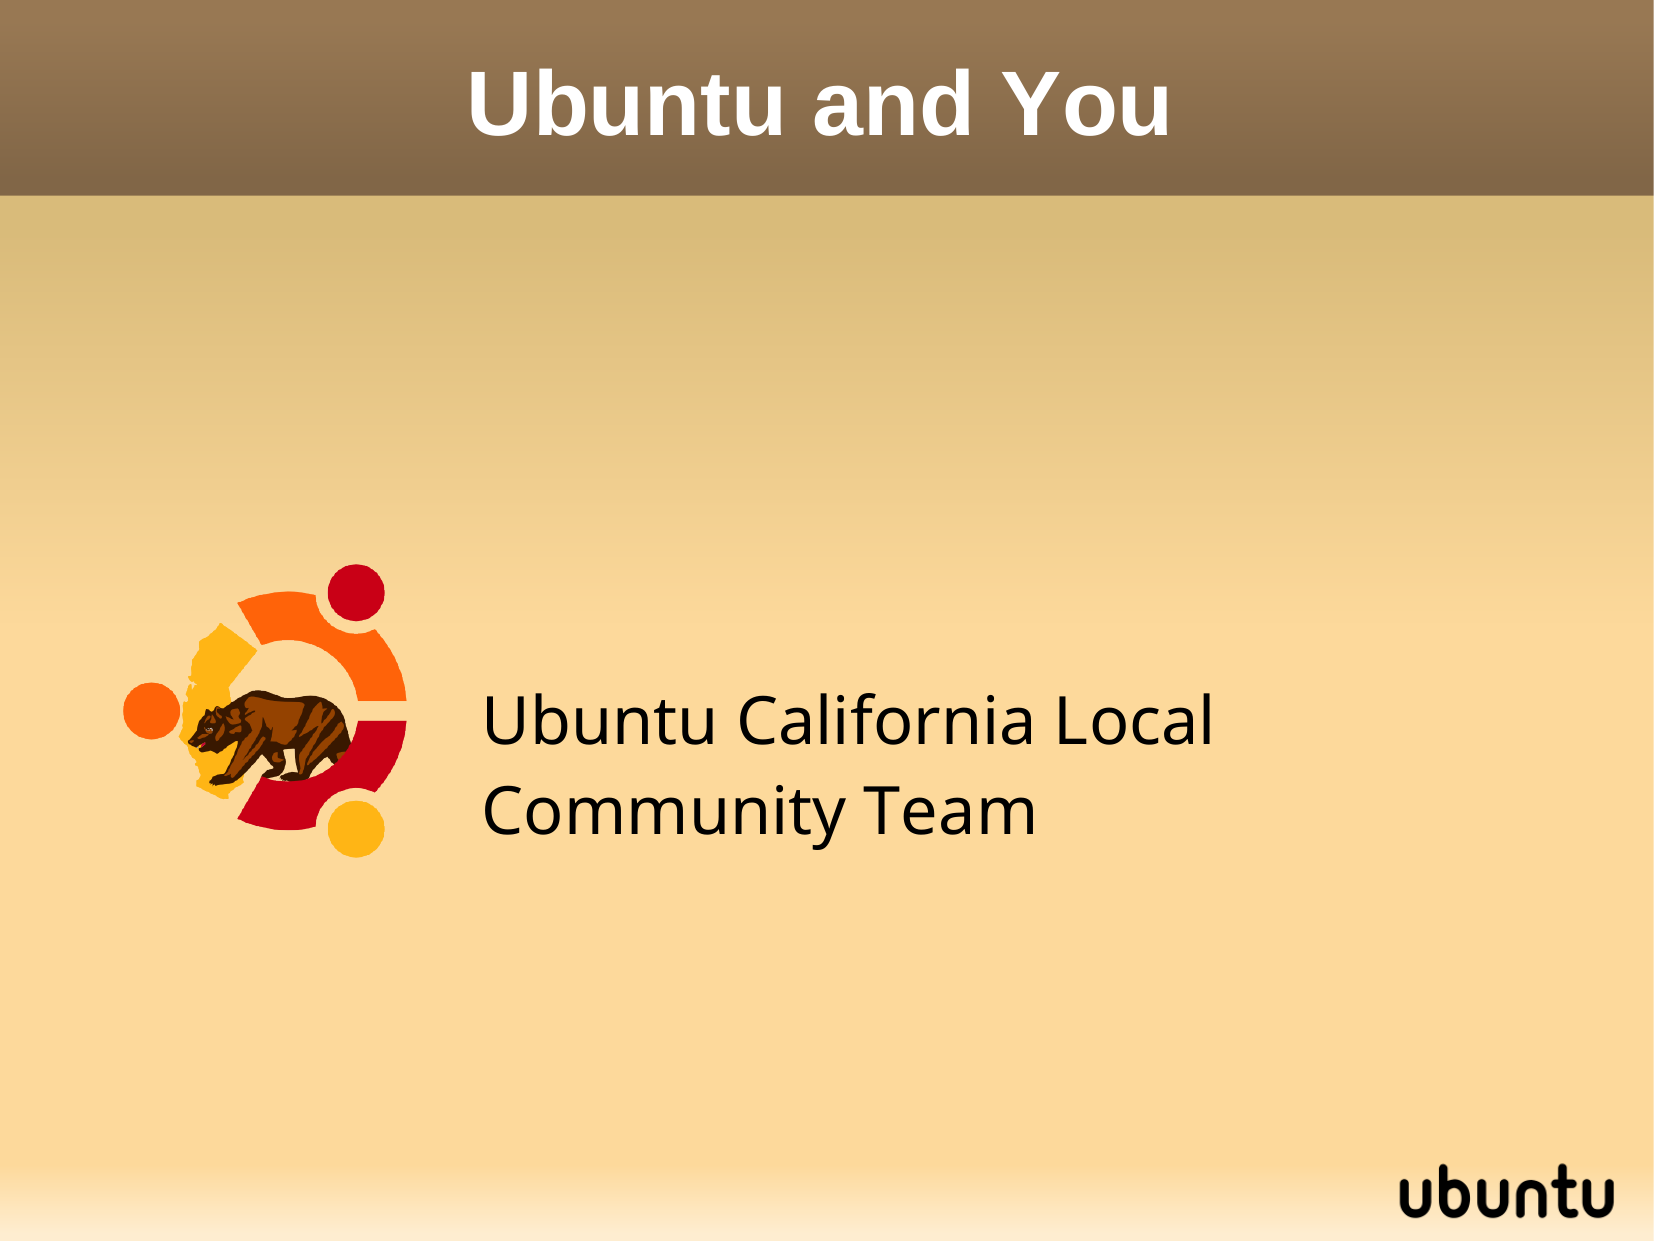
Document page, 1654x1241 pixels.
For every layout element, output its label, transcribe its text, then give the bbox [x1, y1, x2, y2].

title Ubuntu and You [76, 0, 1565, 208]
picture [0, 0, 1654, 1241]
list Ubuntu California Local Community Team [481, 672, 1566, 751]
